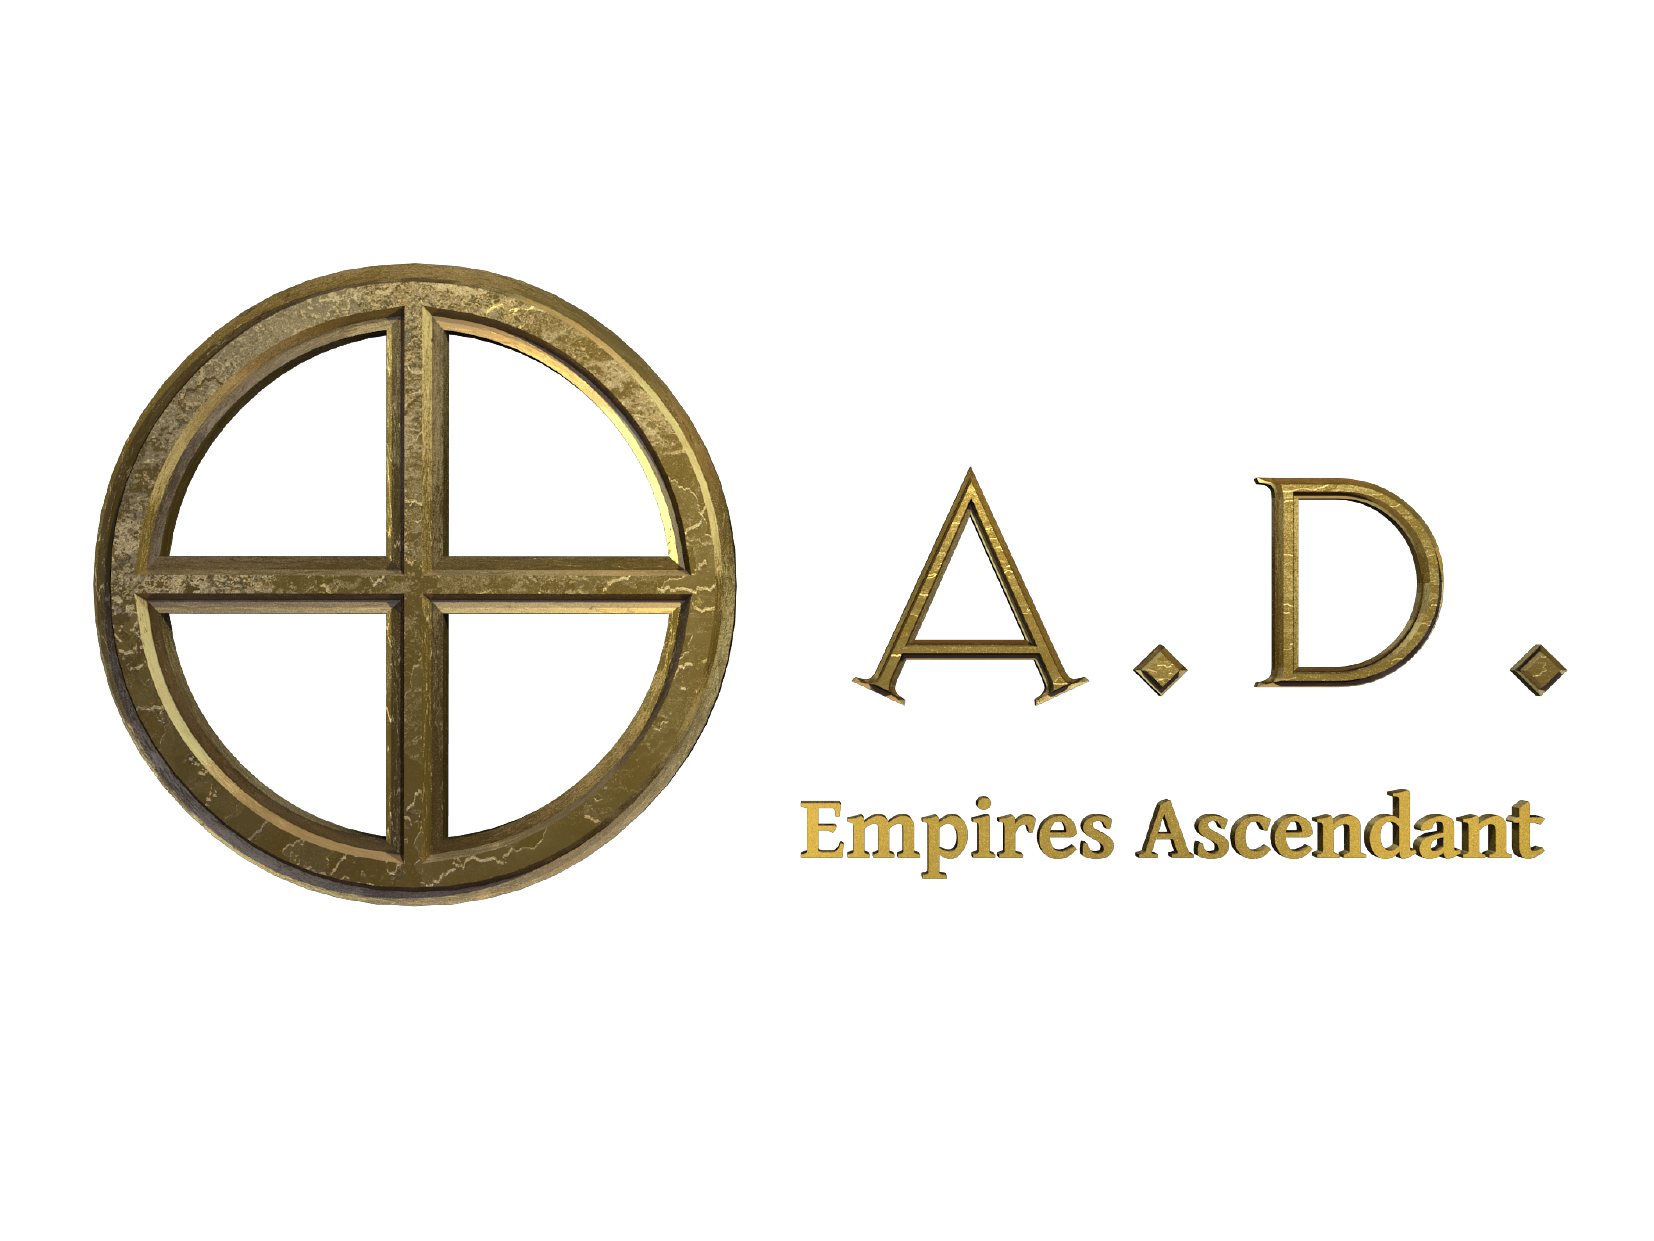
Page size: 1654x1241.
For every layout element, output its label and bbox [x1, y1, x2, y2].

picture [90, 259, 1571, 908]
